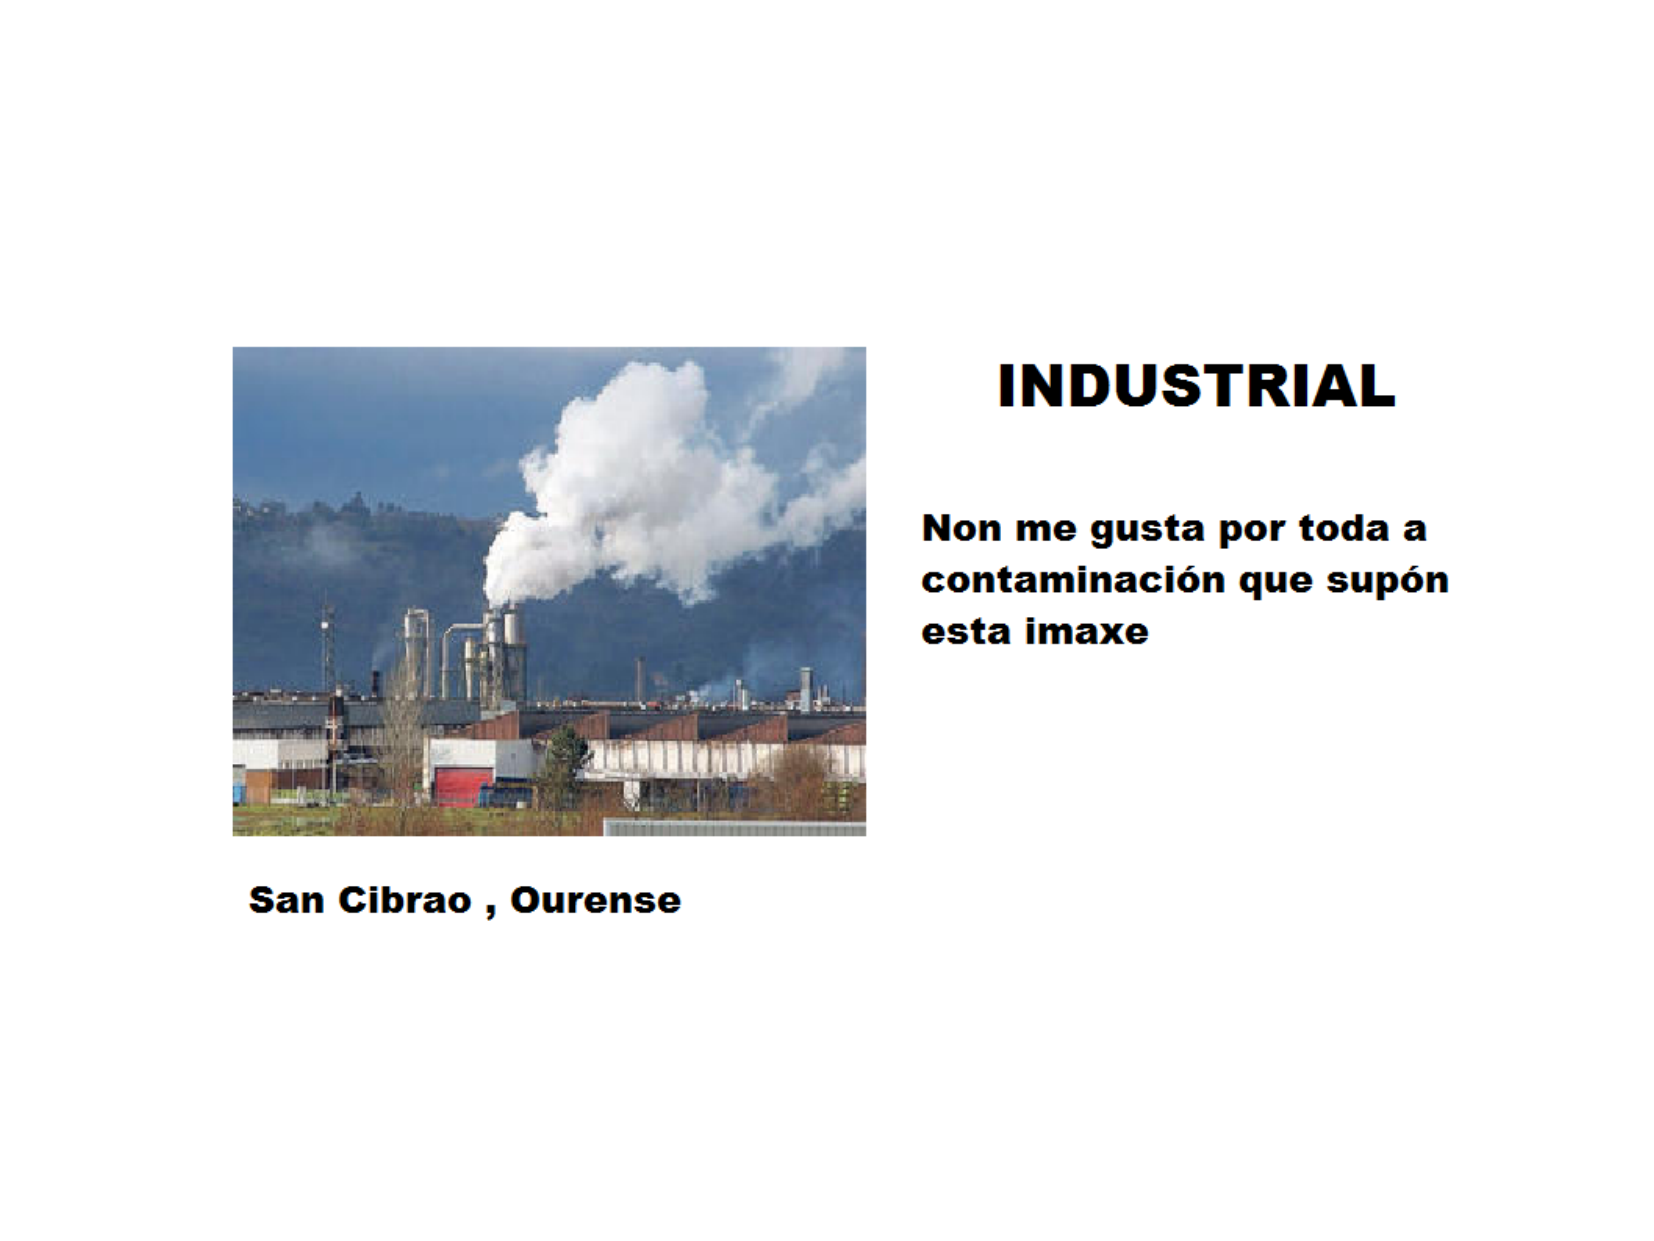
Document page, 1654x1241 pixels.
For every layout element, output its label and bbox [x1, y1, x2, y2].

picture [183, 280, 1478, 960]
